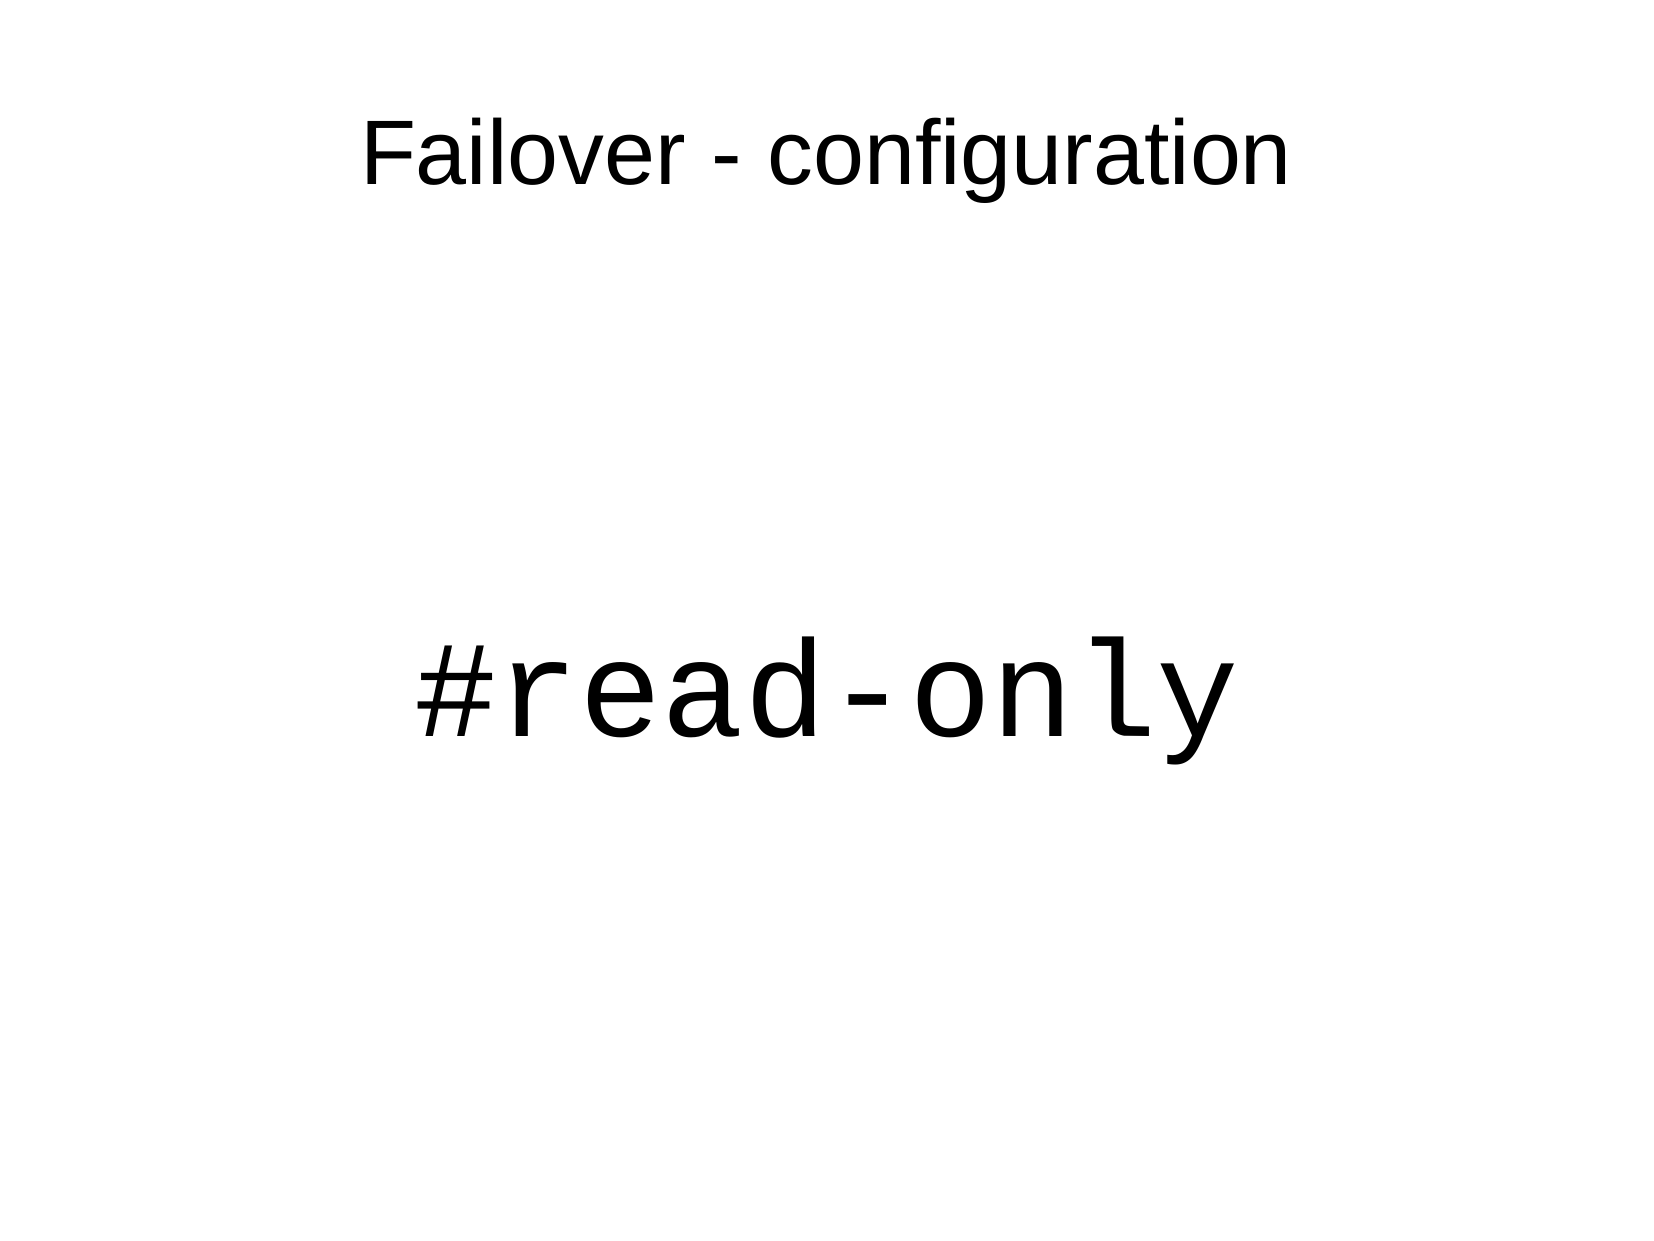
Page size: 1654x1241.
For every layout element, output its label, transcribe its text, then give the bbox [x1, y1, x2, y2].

title Failover - configuration [82, 49, 1571, 257]
subtitle #read-only [82, 290, 1571, 1109]
